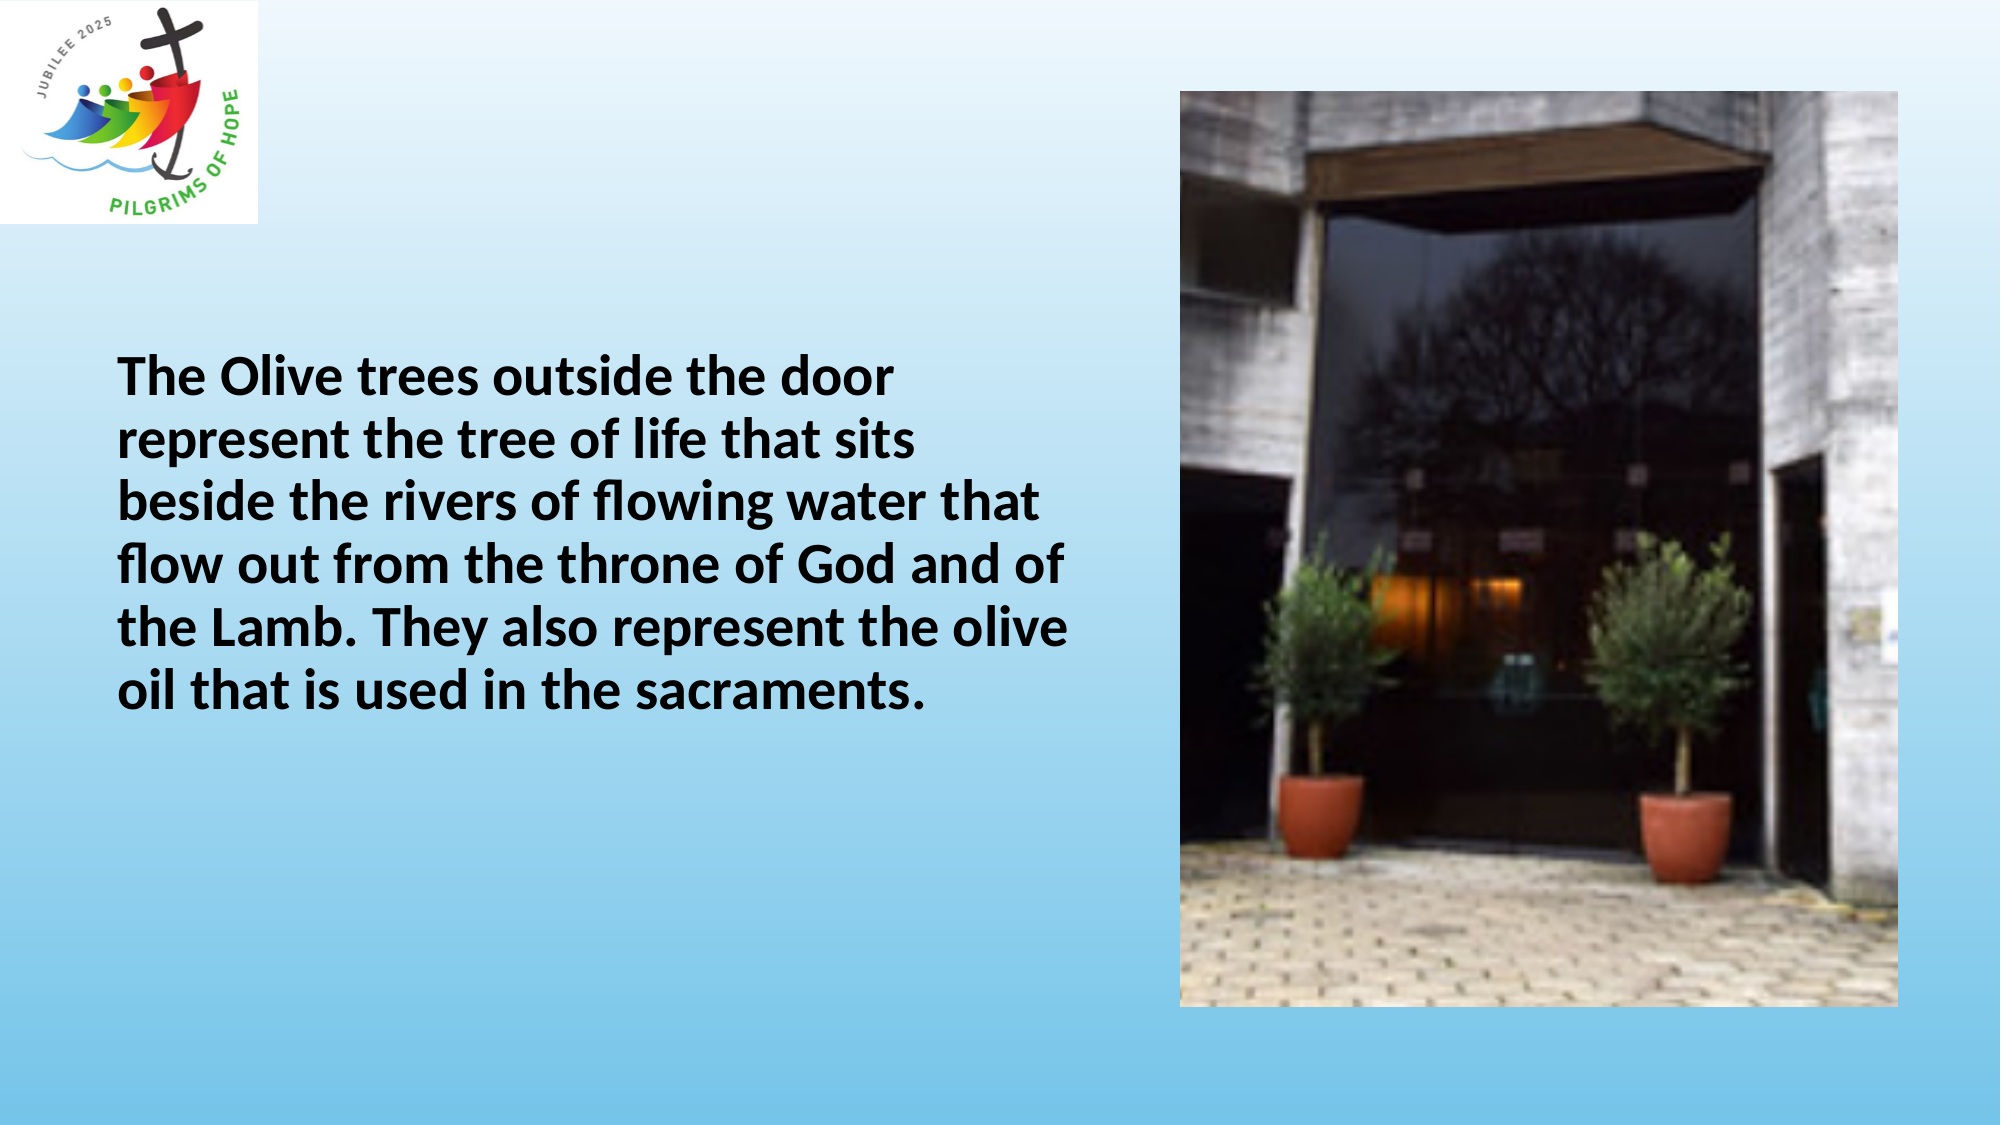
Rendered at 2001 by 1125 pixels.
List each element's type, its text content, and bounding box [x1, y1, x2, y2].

picture [0, 1, 258, 224]
picture [1180, 91, 1898, 1007]
list The Olive trees outside the door represent the tree of life that sits beside the rivers of flowing water that flow out from the throne of God and of the Lamb. They also represent the olive oil that is used in the sacraments. [102, 337, 1088, 788]
